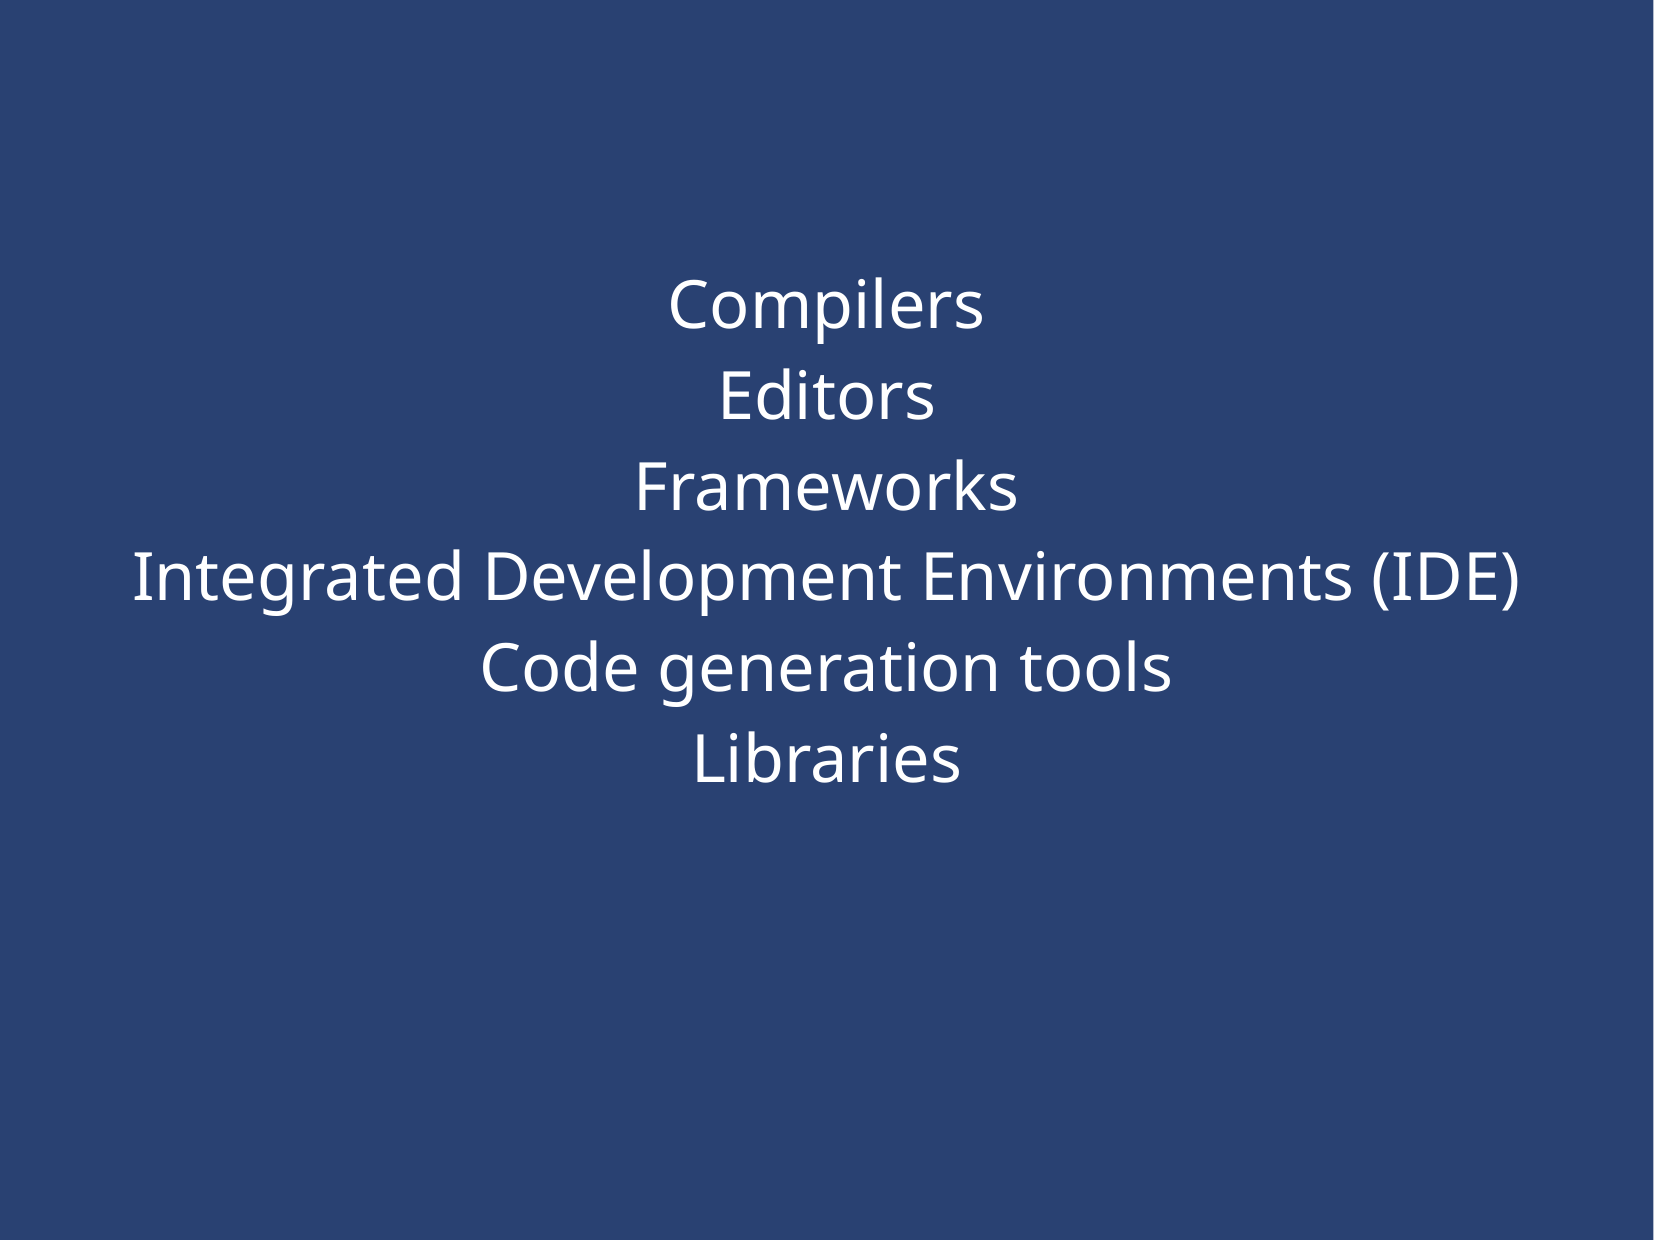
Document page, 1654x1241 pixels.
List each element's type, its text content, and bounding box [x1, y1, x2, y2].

subtitle Compilers Editors Frameworks Integrated Development Environments (IDE) Code generation tools Libraries [82, 49, 1571, 1109]
